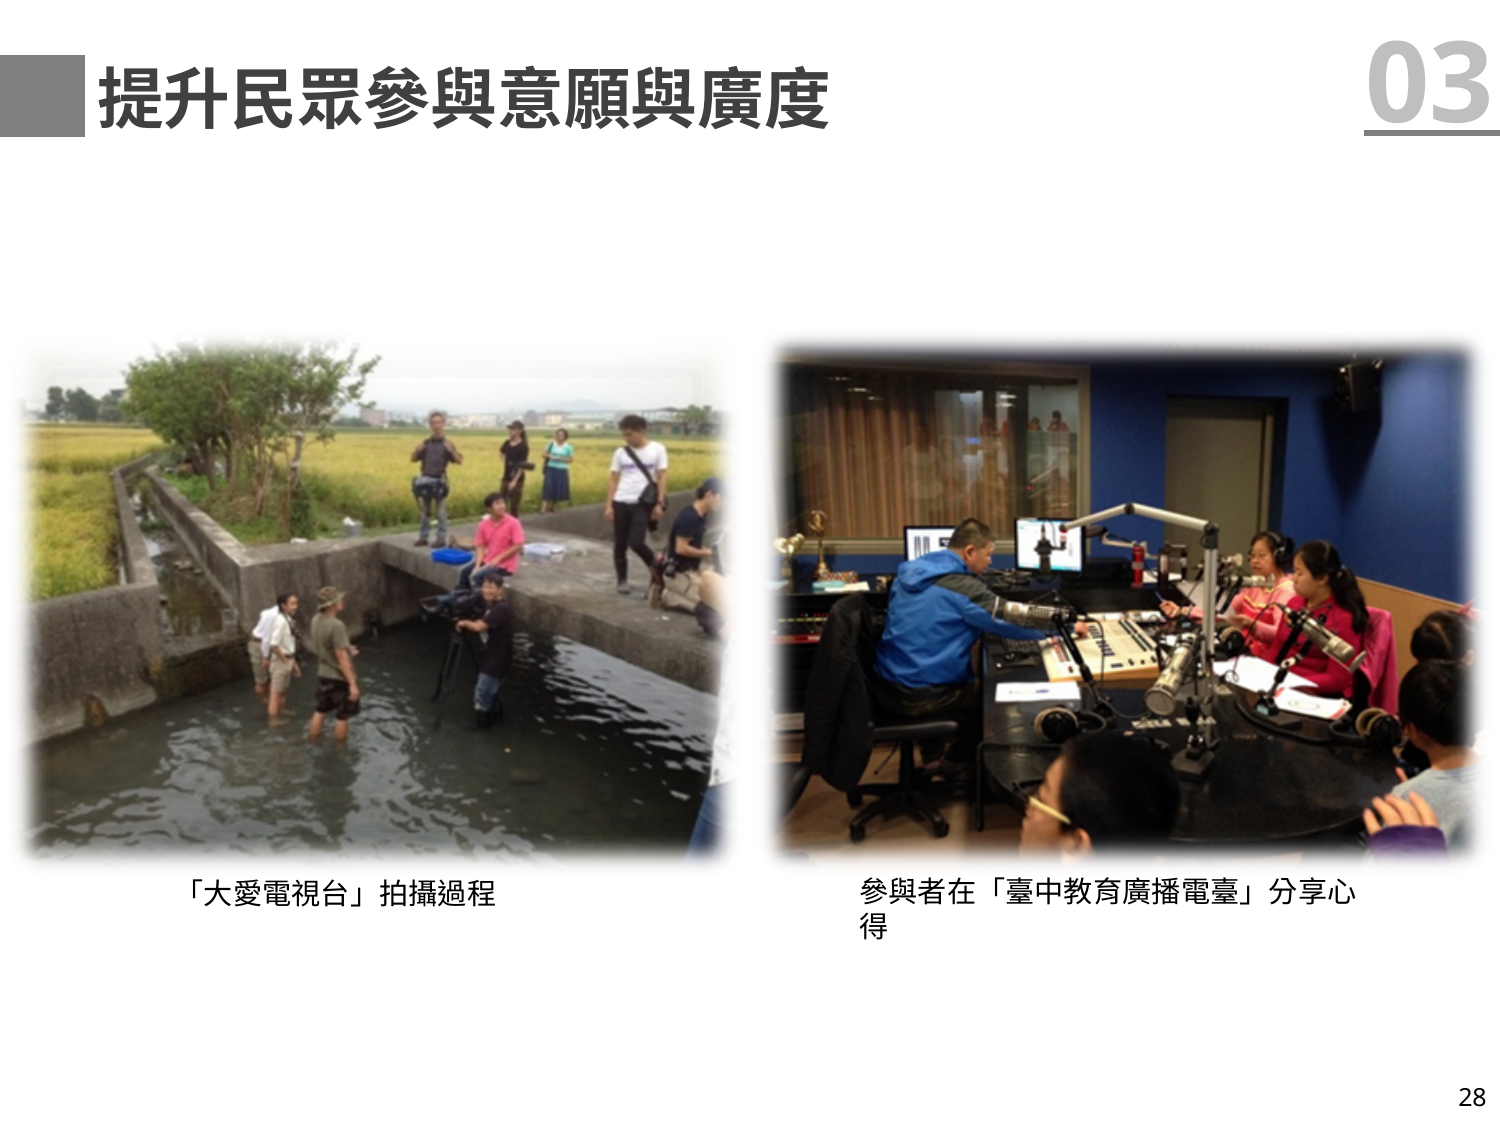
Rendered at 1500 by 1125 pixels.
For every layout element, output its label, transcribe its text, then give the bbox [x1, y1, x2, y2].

text_box 「大愛電視台」拍攝過程 [160, 868, 511, 918]
text_box 參與者在「臺中教育廣播電臺」分享心得 [844, 866, 1400, 951]
text_box 28 [1443, 1074, 1500, 1125]
title 提升民眾參與意願與廣度 [82, 49, 1426, 142]
picture [755, 326, 1495, 878]
picture [5, 326, 745, 881]
